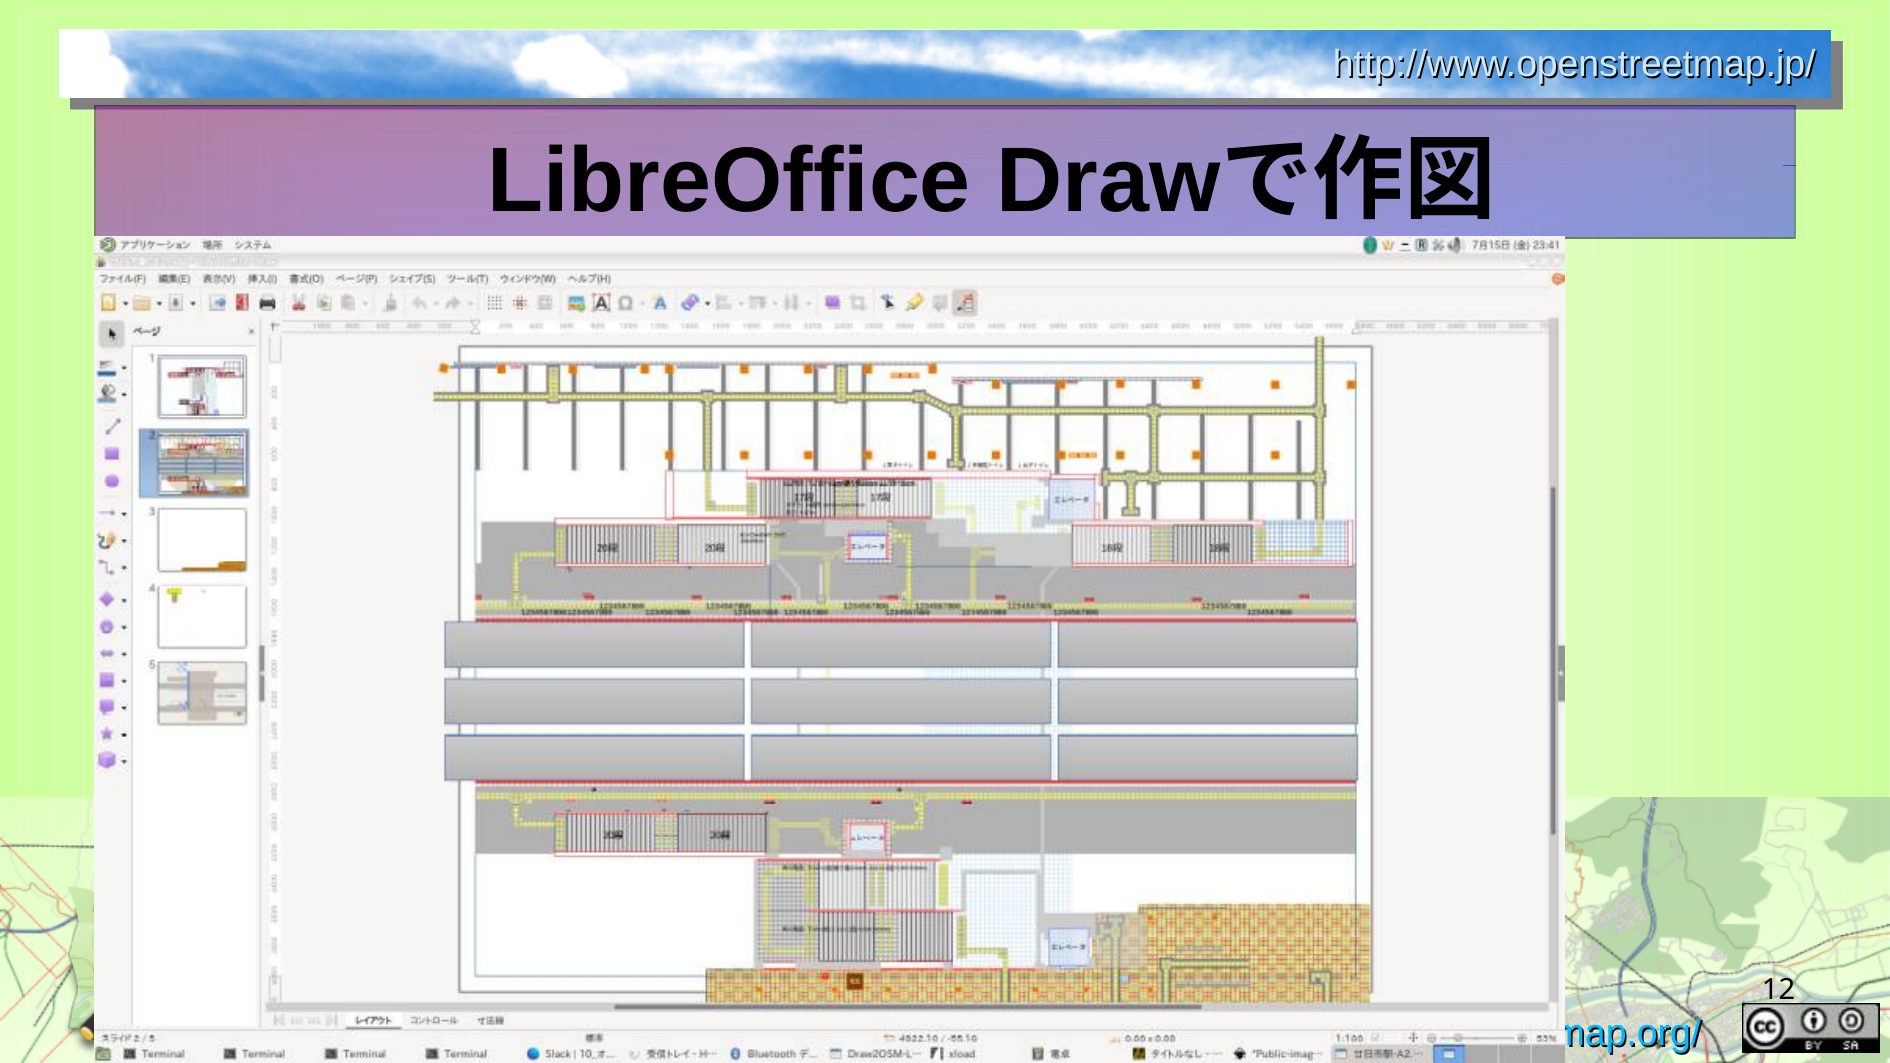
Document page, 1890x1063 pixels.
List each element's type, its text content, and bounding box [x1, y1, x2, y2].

picture [59, 29, 1831, 98]
picture [0, 236, 1890, 1063]
title LibreOffice Drawで作図 [94, 112, 1796, 231]
